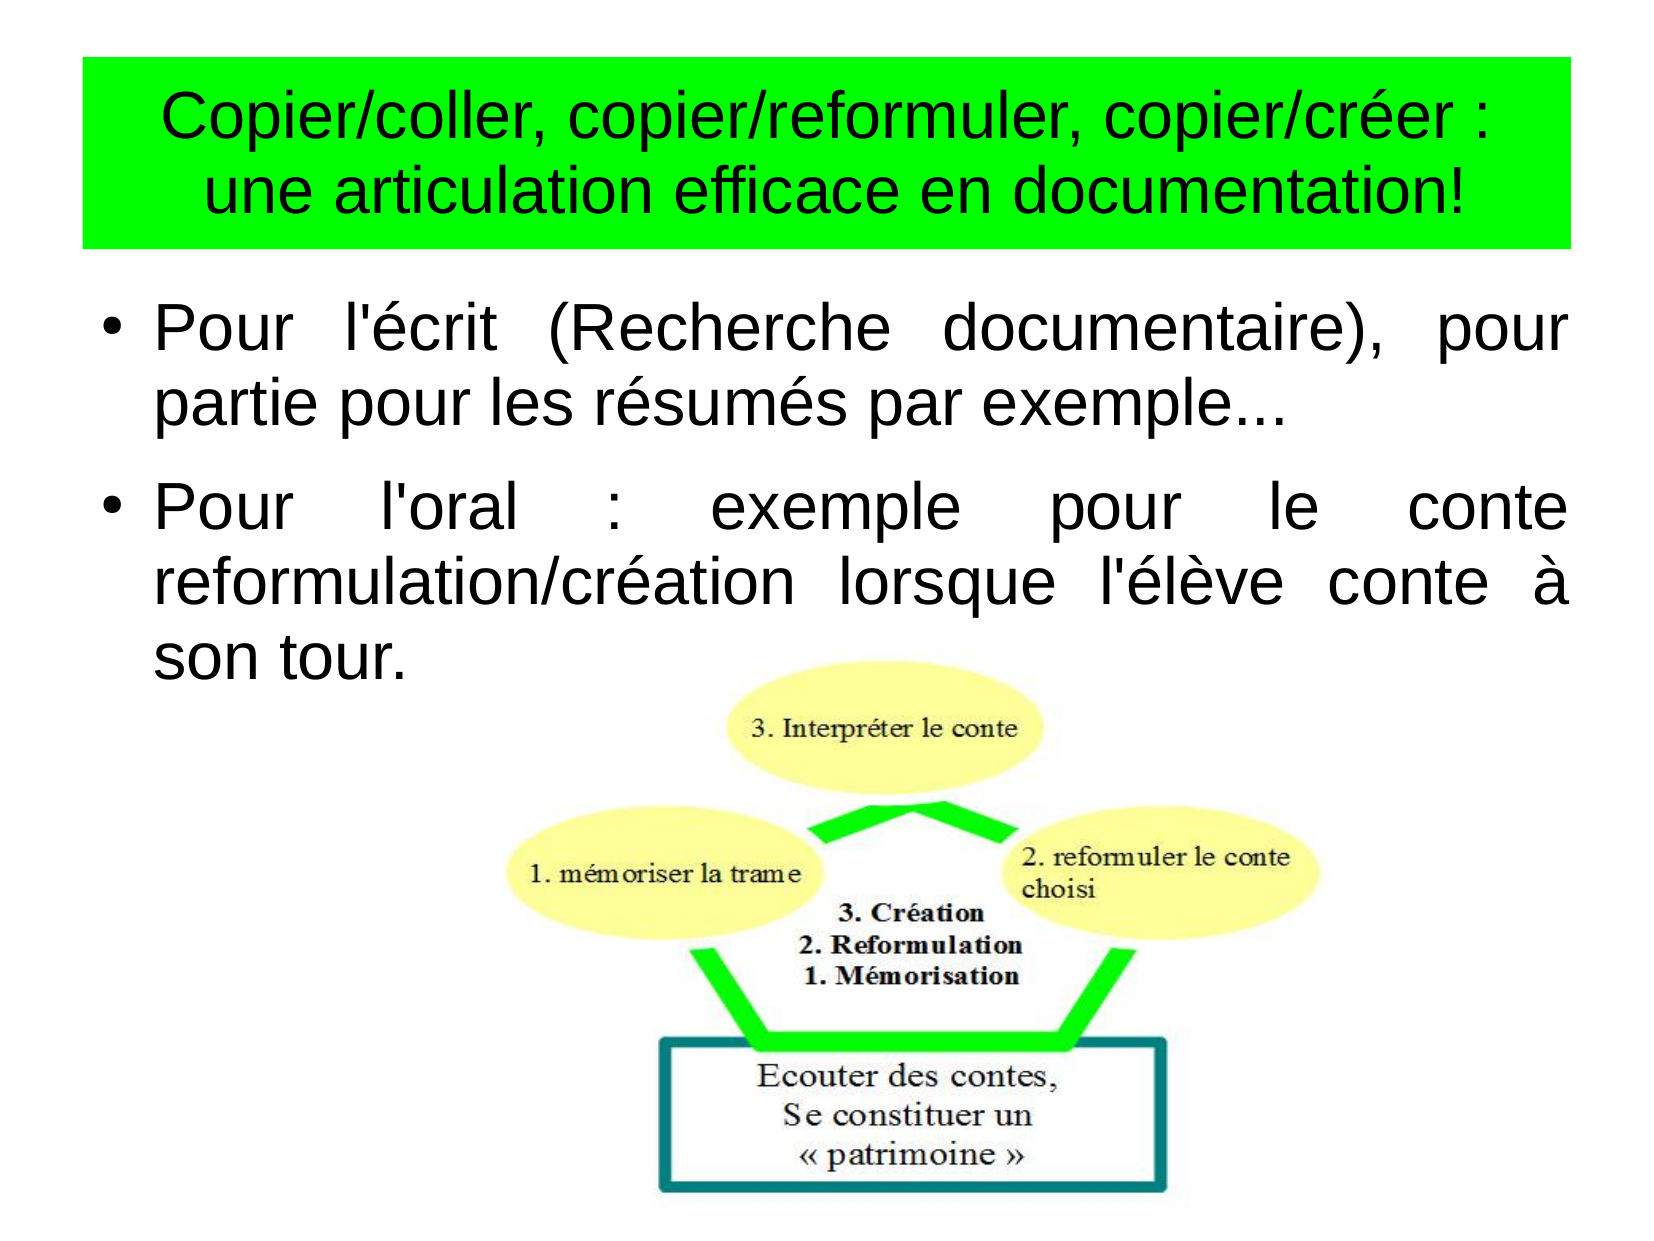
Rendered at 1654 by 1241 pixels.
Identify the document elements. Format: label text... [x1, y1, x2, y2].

picture [501, 649, 1329, 1211]
title Copier/coller, copier/reformuler, copier/créer : une articulation efficace en documentation! [82, 56, 1571, 250]
list Pour l'écrit (Recherche documentaire), pour partie pour les résumés par exemple... Pour l'oral : exemple pour le conte reformulation/création lorsque l'élève conte à son tour. [82, 290, 1571, 1094]
